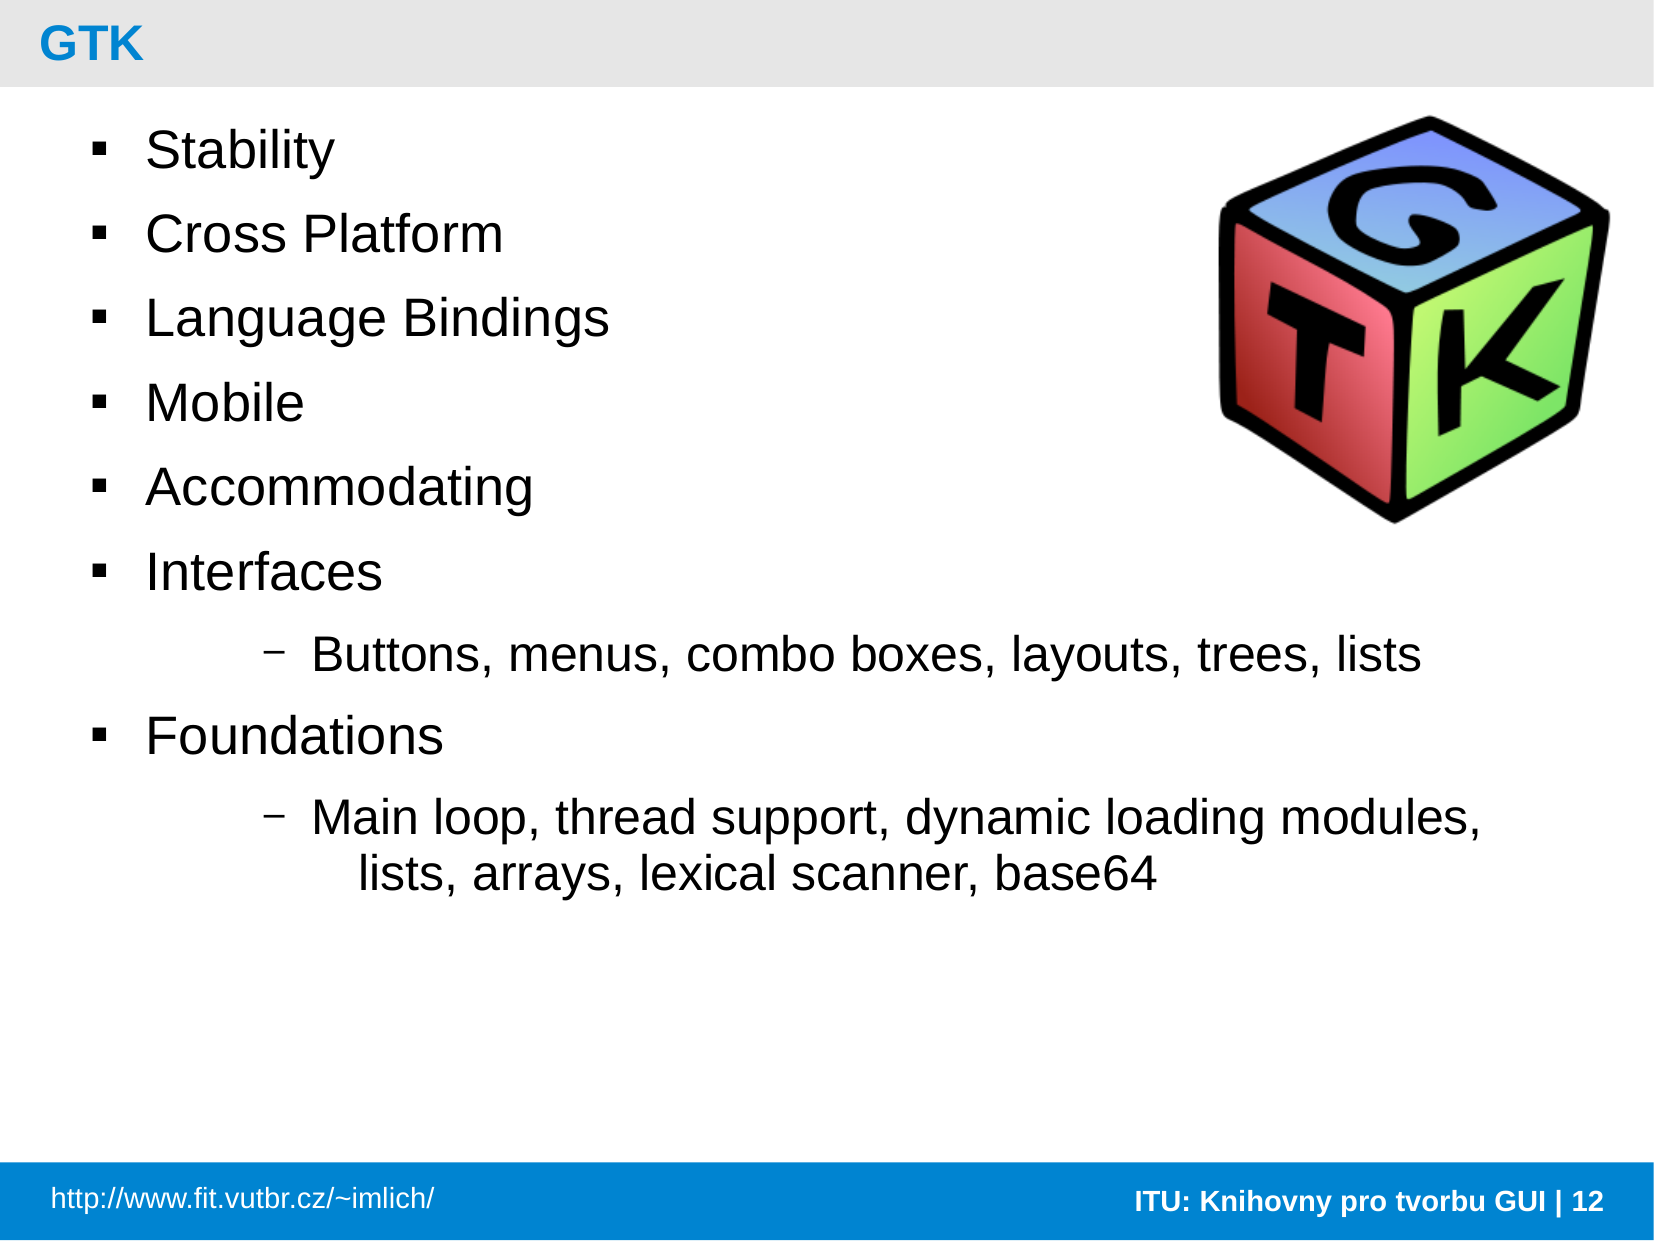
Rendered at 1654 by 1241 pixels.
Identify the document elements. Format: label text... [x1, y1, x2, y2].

list Stability Cross Platform Language Bindings Mobile Accommodating Interfaces Buttons, menus, combo boxes, layouts, trees, lists Foundations Main loop, thread support, dynamic loading modules, lists, arrays, lexical scanner, base64 [75, 119, 1564, 1111]
title GTK [39, 11, 1615, 76]
picture [1208, 106, 1615, 529]
